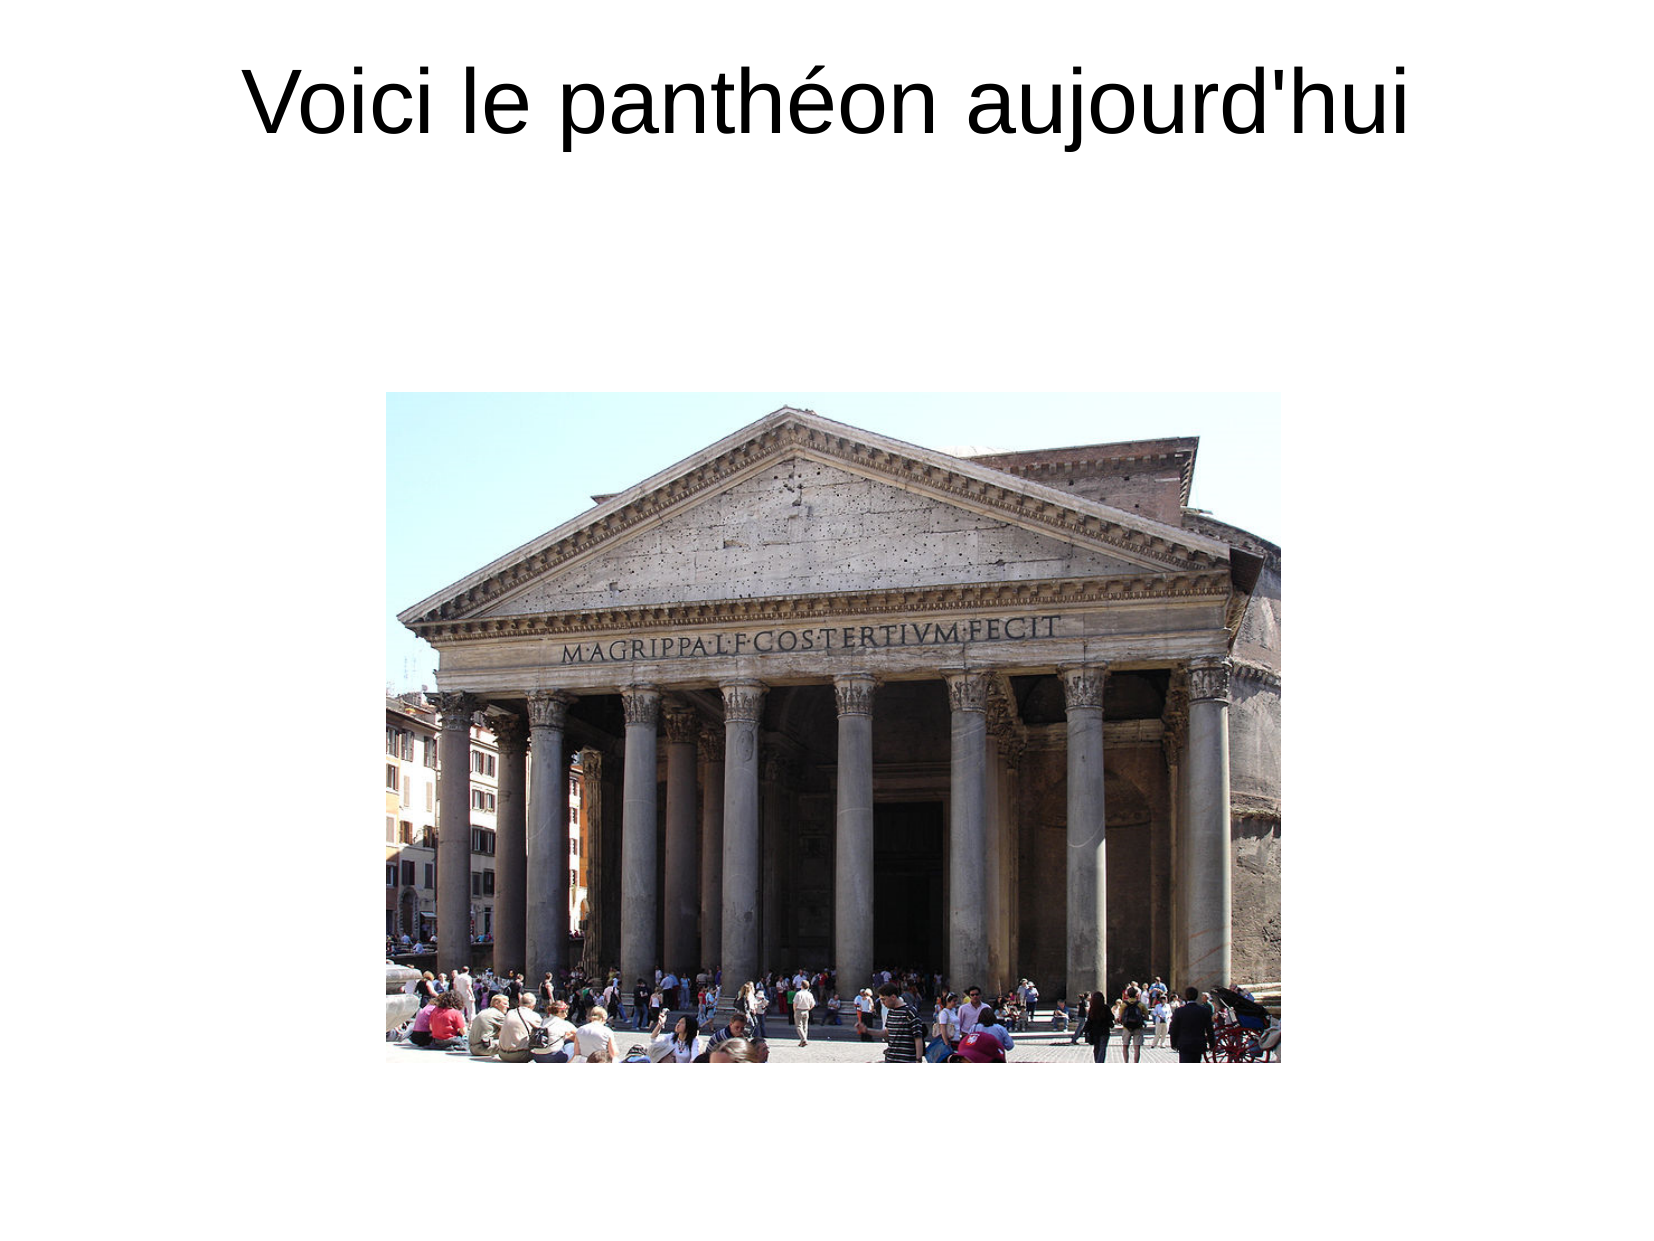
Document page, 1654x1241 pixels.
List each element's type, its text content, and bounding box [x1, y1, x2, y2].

picture [386, 392, 1281, 1063]
title Voici le panthéon aujourd'hui [82, 50, 1571, 256]
